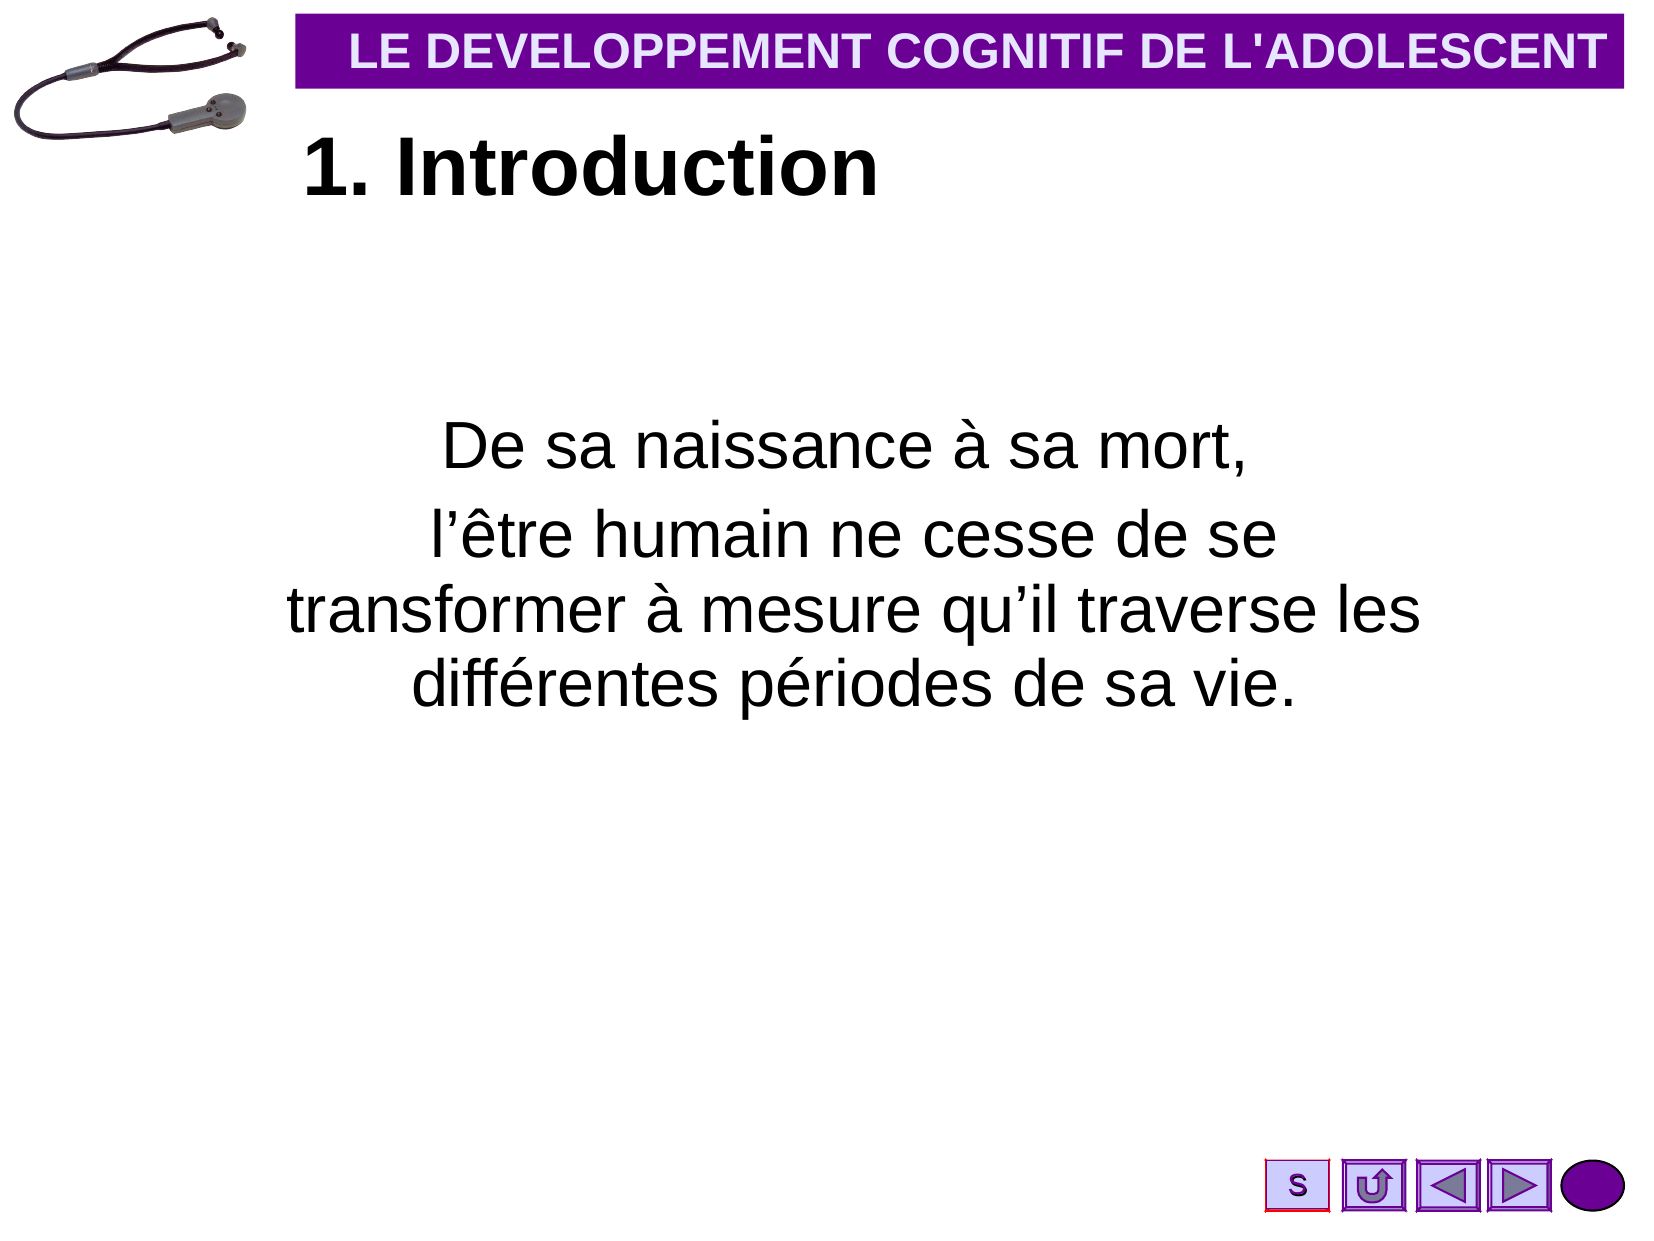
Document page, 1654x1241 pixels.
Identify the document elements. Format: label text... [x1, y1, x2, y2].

text_box [1561, 1160, 1625, 1211]
text_box 1. Introduction [287, 112, 896, 221]
list De sa naissance à sa mort, l’être humain ne cesse de se transformer à mesure qu’il traverse les différentes périodes de sa vie. [189, 400, 1465, 729]
picture [8, 8, 260, 153]
text_box LE DEVELOPPEMENT COGNITIF DE L'ADOLESCENT [295, 13, 1625, 89]
